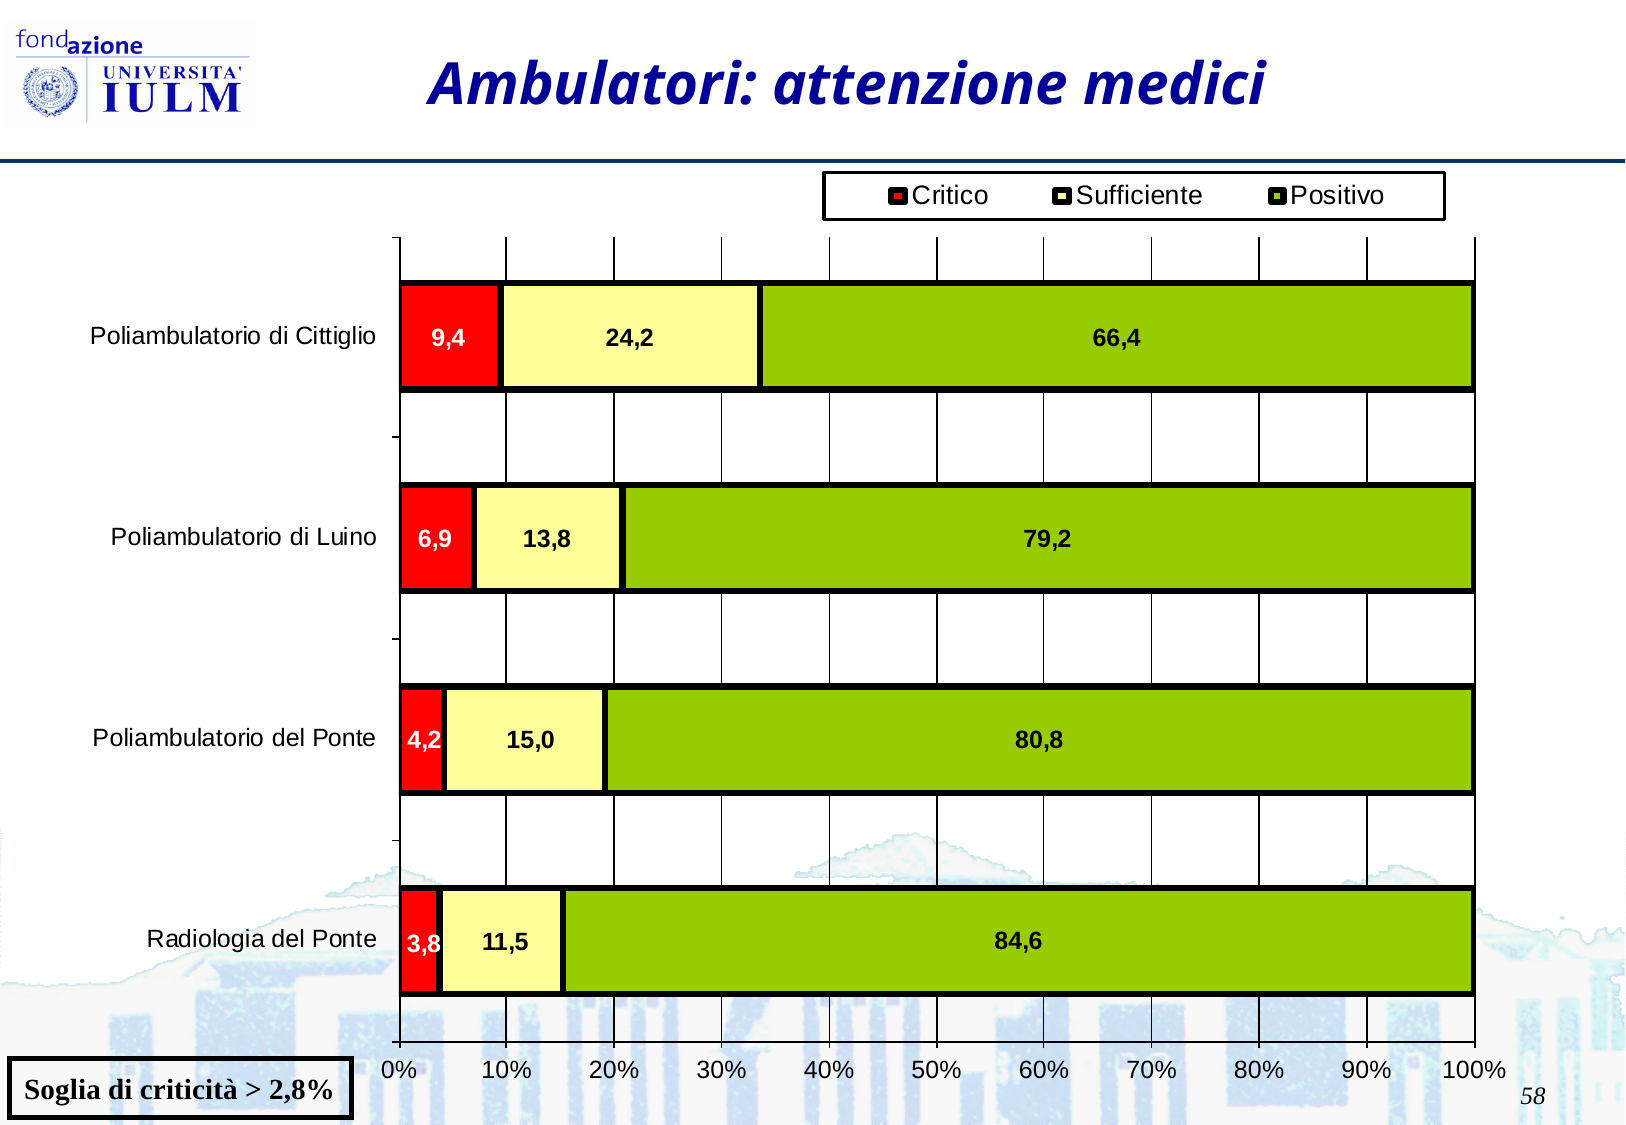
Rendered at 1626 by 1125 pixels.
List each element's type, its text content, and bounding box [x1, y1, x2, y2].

picture [5, 19, 256, 127]
text_box Soglia di criticità > 2,8% [9, 1058, 352, 1118]
picture [81, 159, 1545, 1118]
text_box Ambulatori: attenzione medici [304, 18, 1392, 144]
